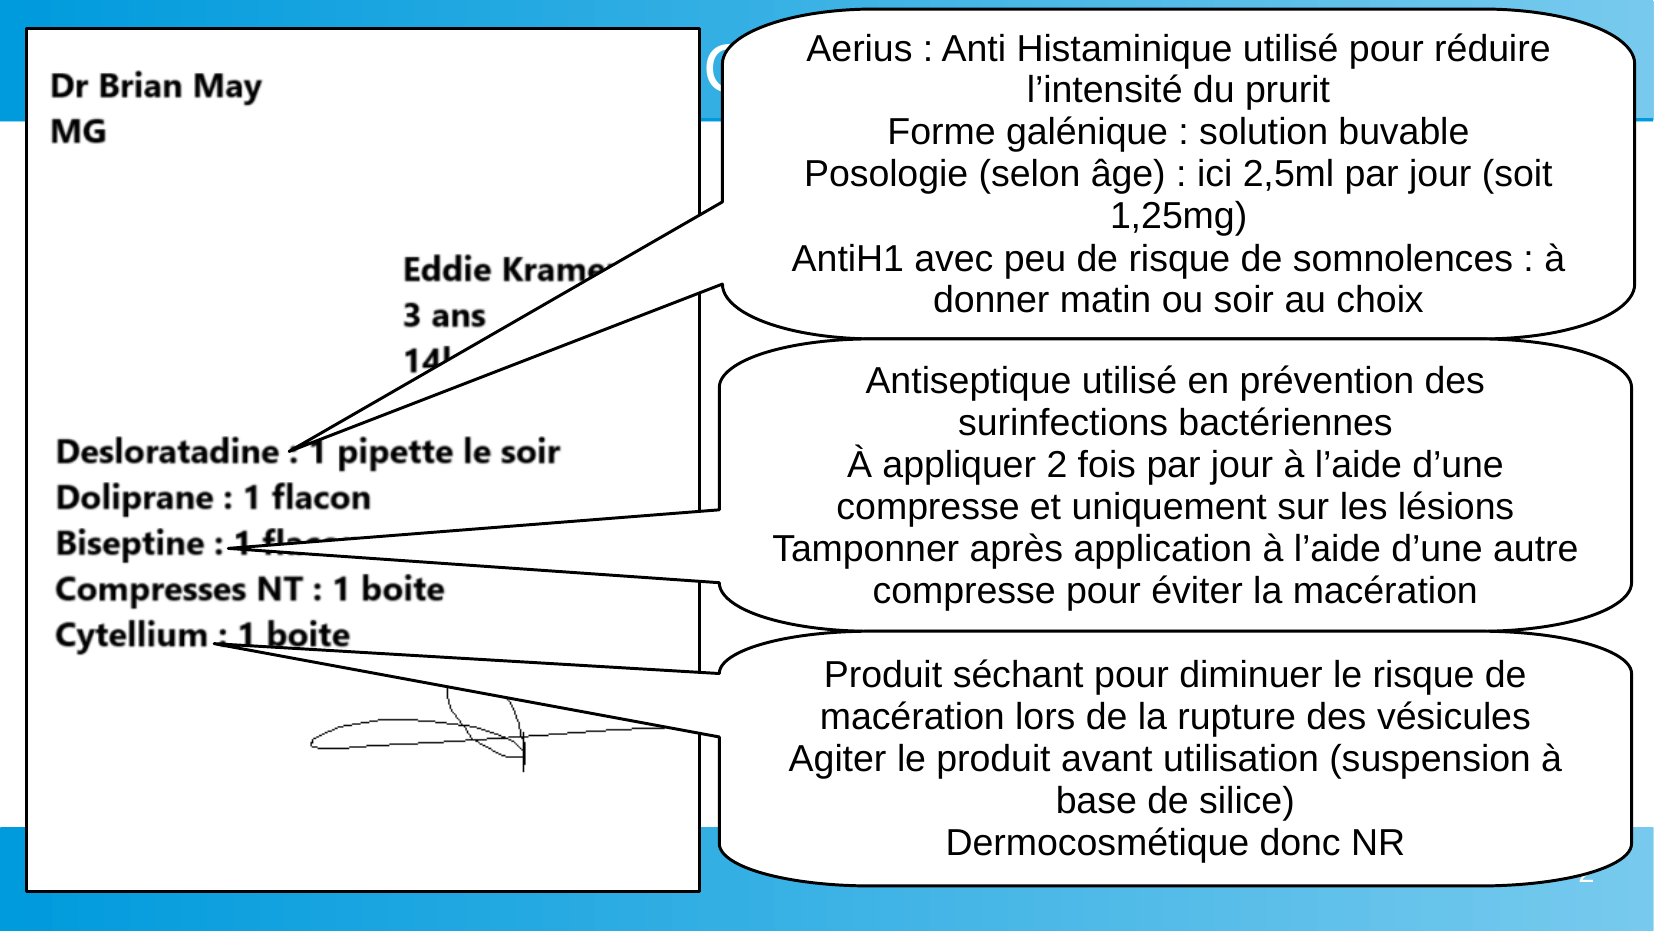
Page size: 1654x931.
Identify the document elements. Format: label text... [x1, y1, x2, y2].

text_box Aerius : Anti Histaminique utilisé pour réduire l’intensité du prurit Forme galénique : solution buvable Posologie (selon âge) : ici 2,5ml par jour (soit 1,25mg) AntiH1 avec peu de risque de somnolences : à donner matin ou soir au choix [289, 9, 1635, 452]
text_box Produit séchant pour diminuer le risque de macération lors de la rupture des vésicules Agiter le produit avant utilisation (suspension à base de silice) Dermocosmétique donc NR [214, 631, 1632, 886]
text_box Antiseptique utilisé en prévention des surinfections bactériennes À appliquer 2 fois par jour à l’aide d’une compresse et uniquement sur les lésions Tamponner après application à l’aide d’une autre compresse pour éviter la macération [228, 338, 1632, 631]
title Cas n°4 [701, 29, 754, 108]
picture [28, 29, 698, 890]
